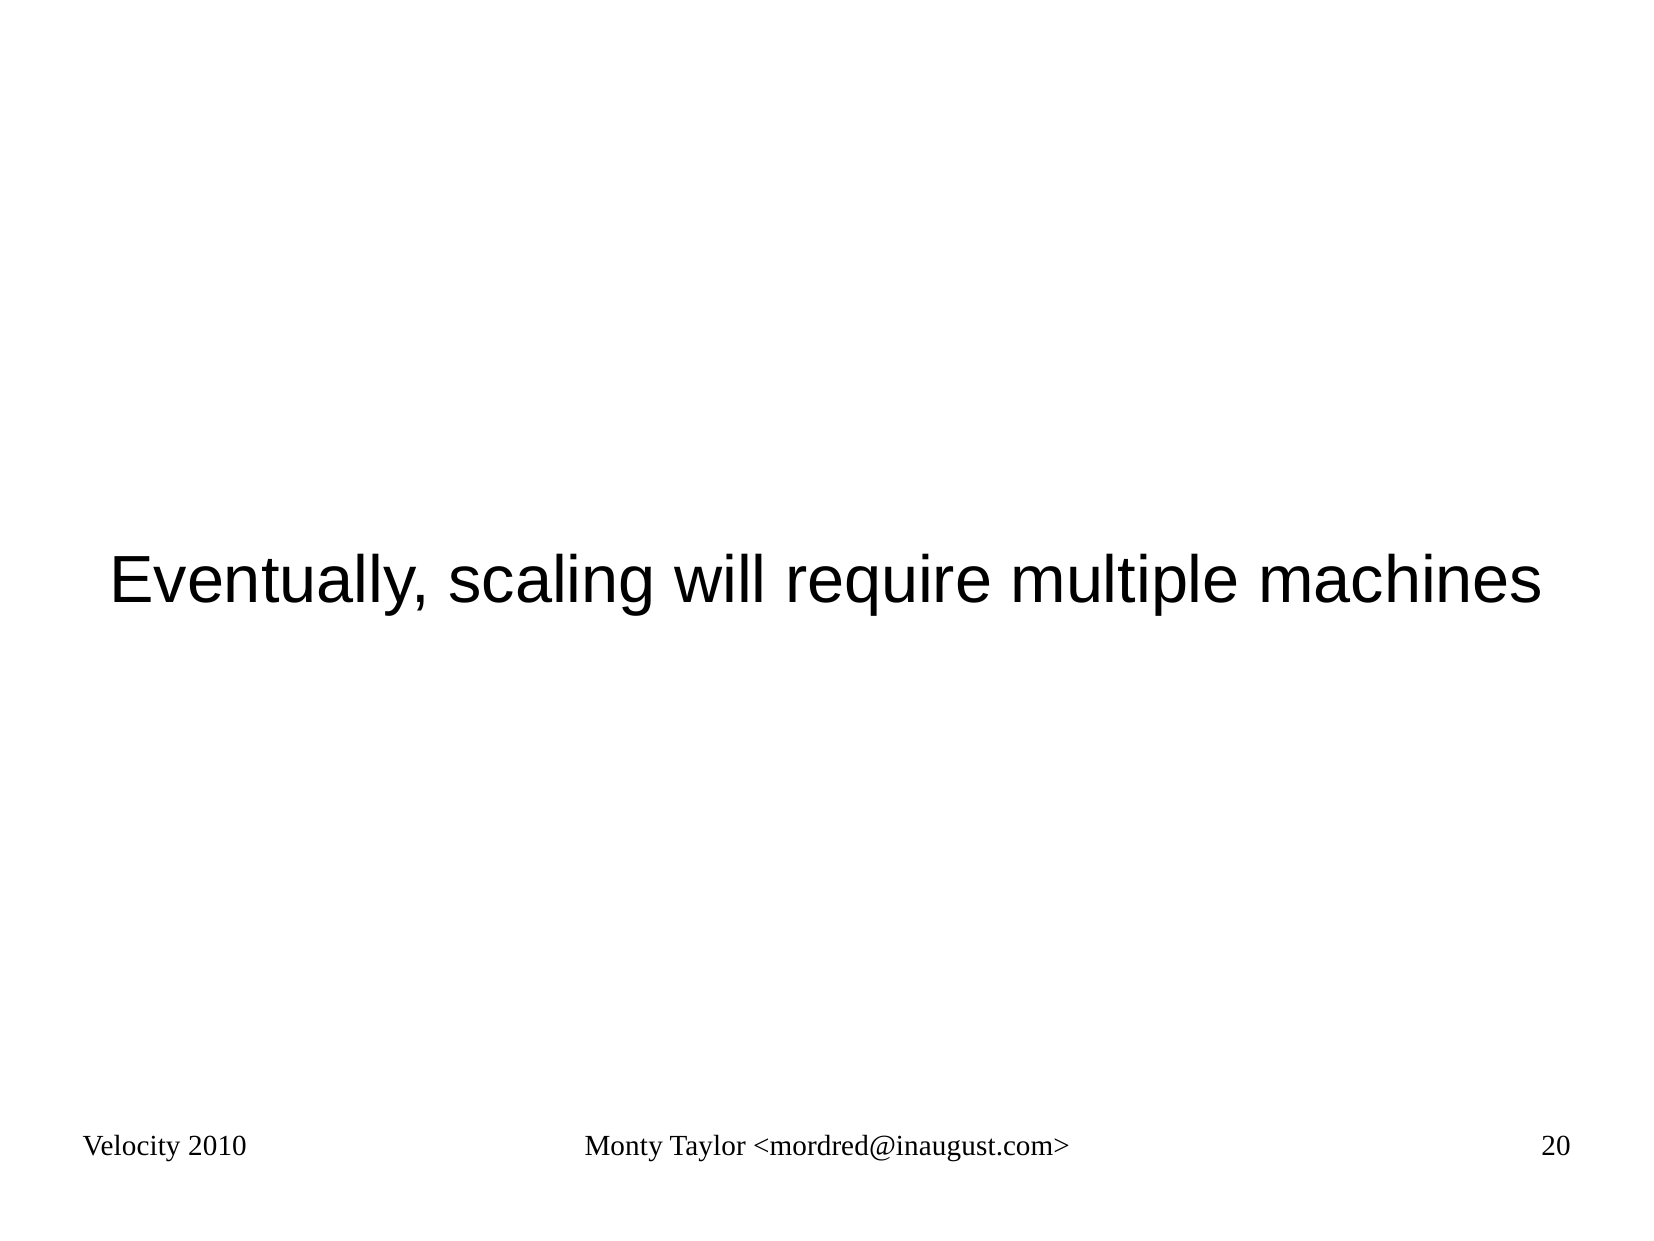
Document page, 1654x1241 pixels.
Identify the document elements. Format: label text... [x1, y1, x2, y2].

subtitle Eventually, scaling will require multiple machines [82, 56, 1571, 1102]
